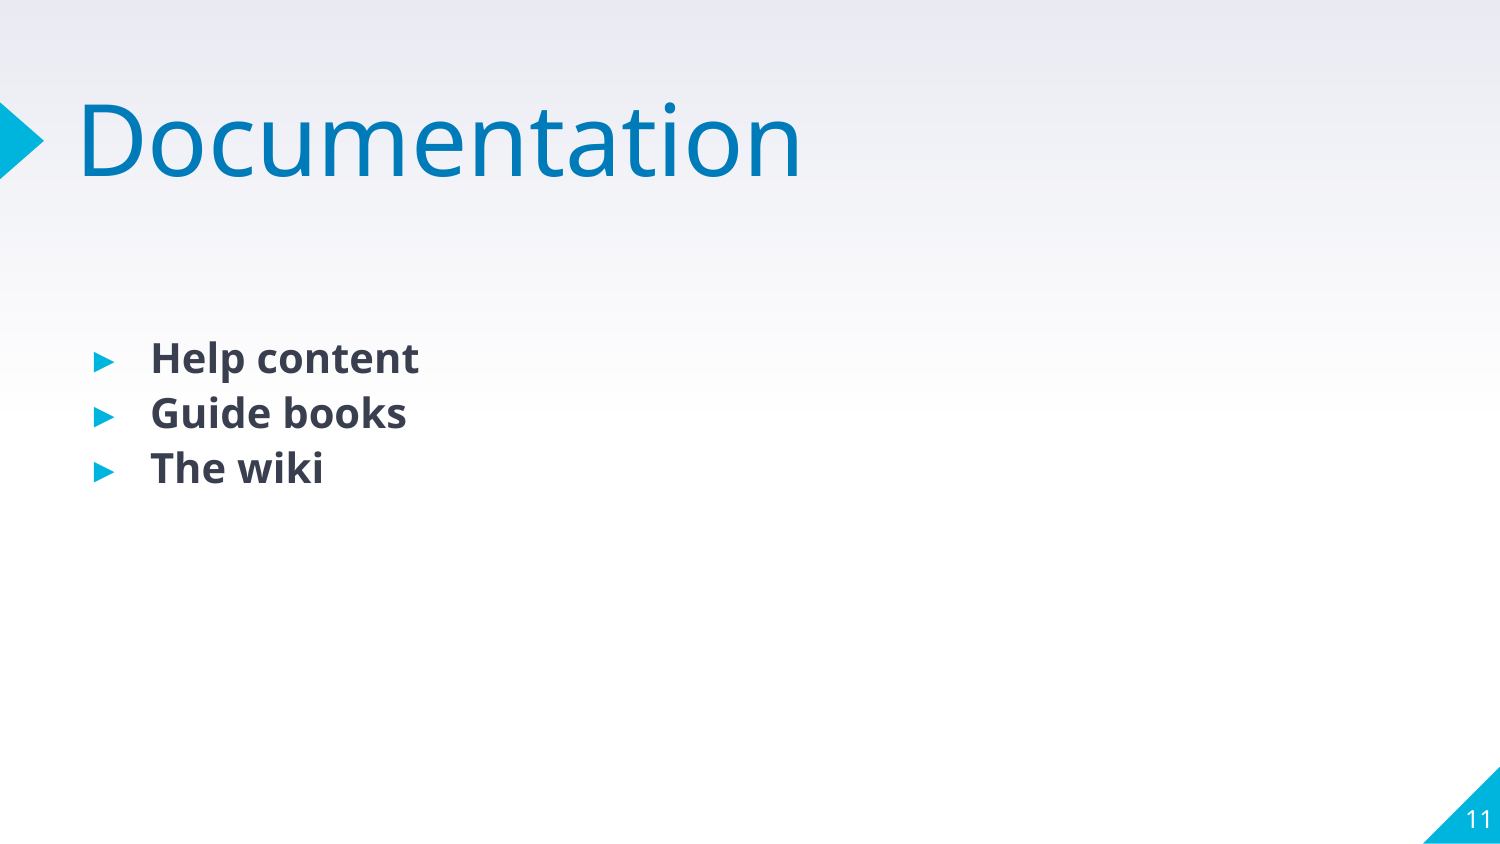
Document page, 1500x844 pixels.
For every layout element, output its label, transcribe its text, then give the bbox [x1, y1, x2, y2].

slide_number <number> [1418, 760, 1494, 838]
title Documentation [75, 99, 1001, 277]
list Help content Guide books The wiki [75, 327, 1001, 761]
